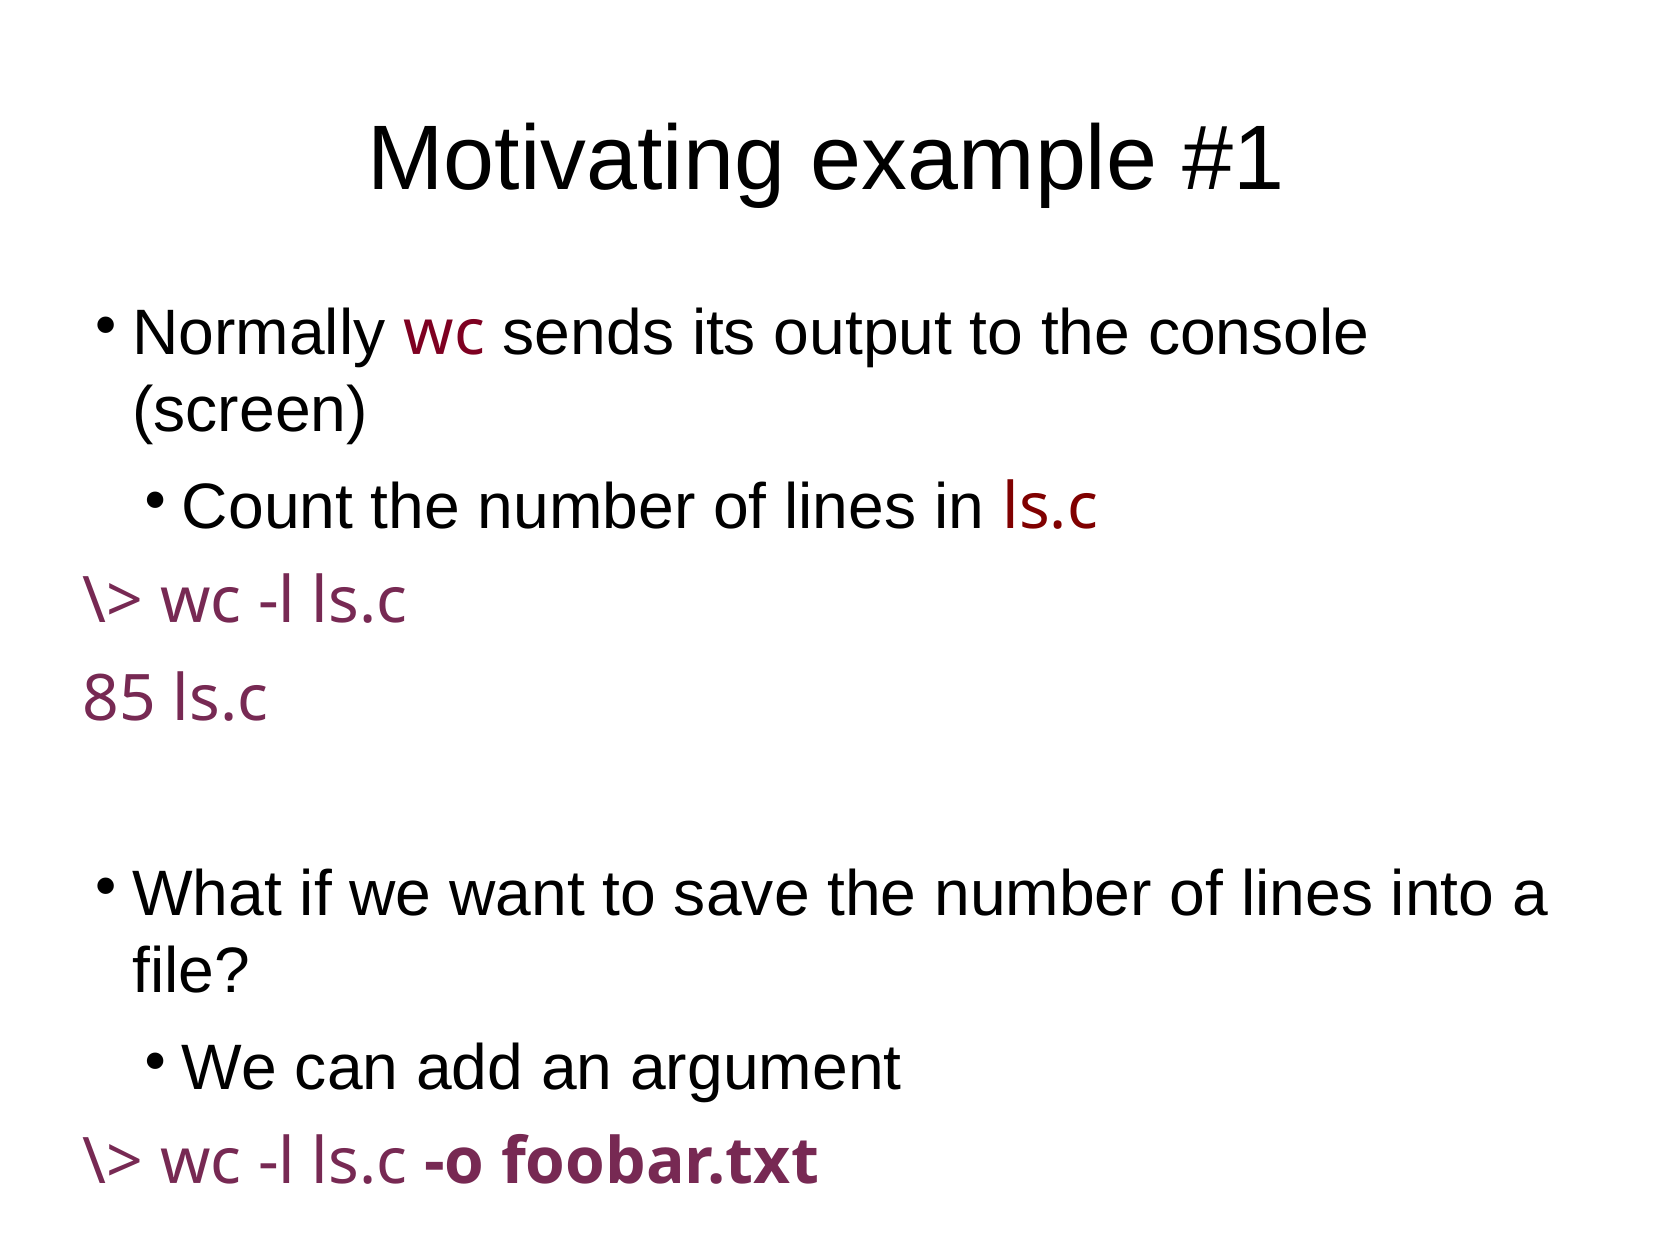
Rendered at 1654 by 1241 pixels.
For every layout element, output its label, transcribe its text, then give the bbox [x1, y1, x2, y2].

list Normally wc sends its output to the console (screen) Count the number of lines in ls.c \> wc -l ls.c 85 ls.c What if we want to save the number of lines into a file? We can add an argument \> wc -l ls.c -o foobar.txt [82, 290, 1571, 1200]
title Motivating example #1 [82, 49, 1571, 257]
